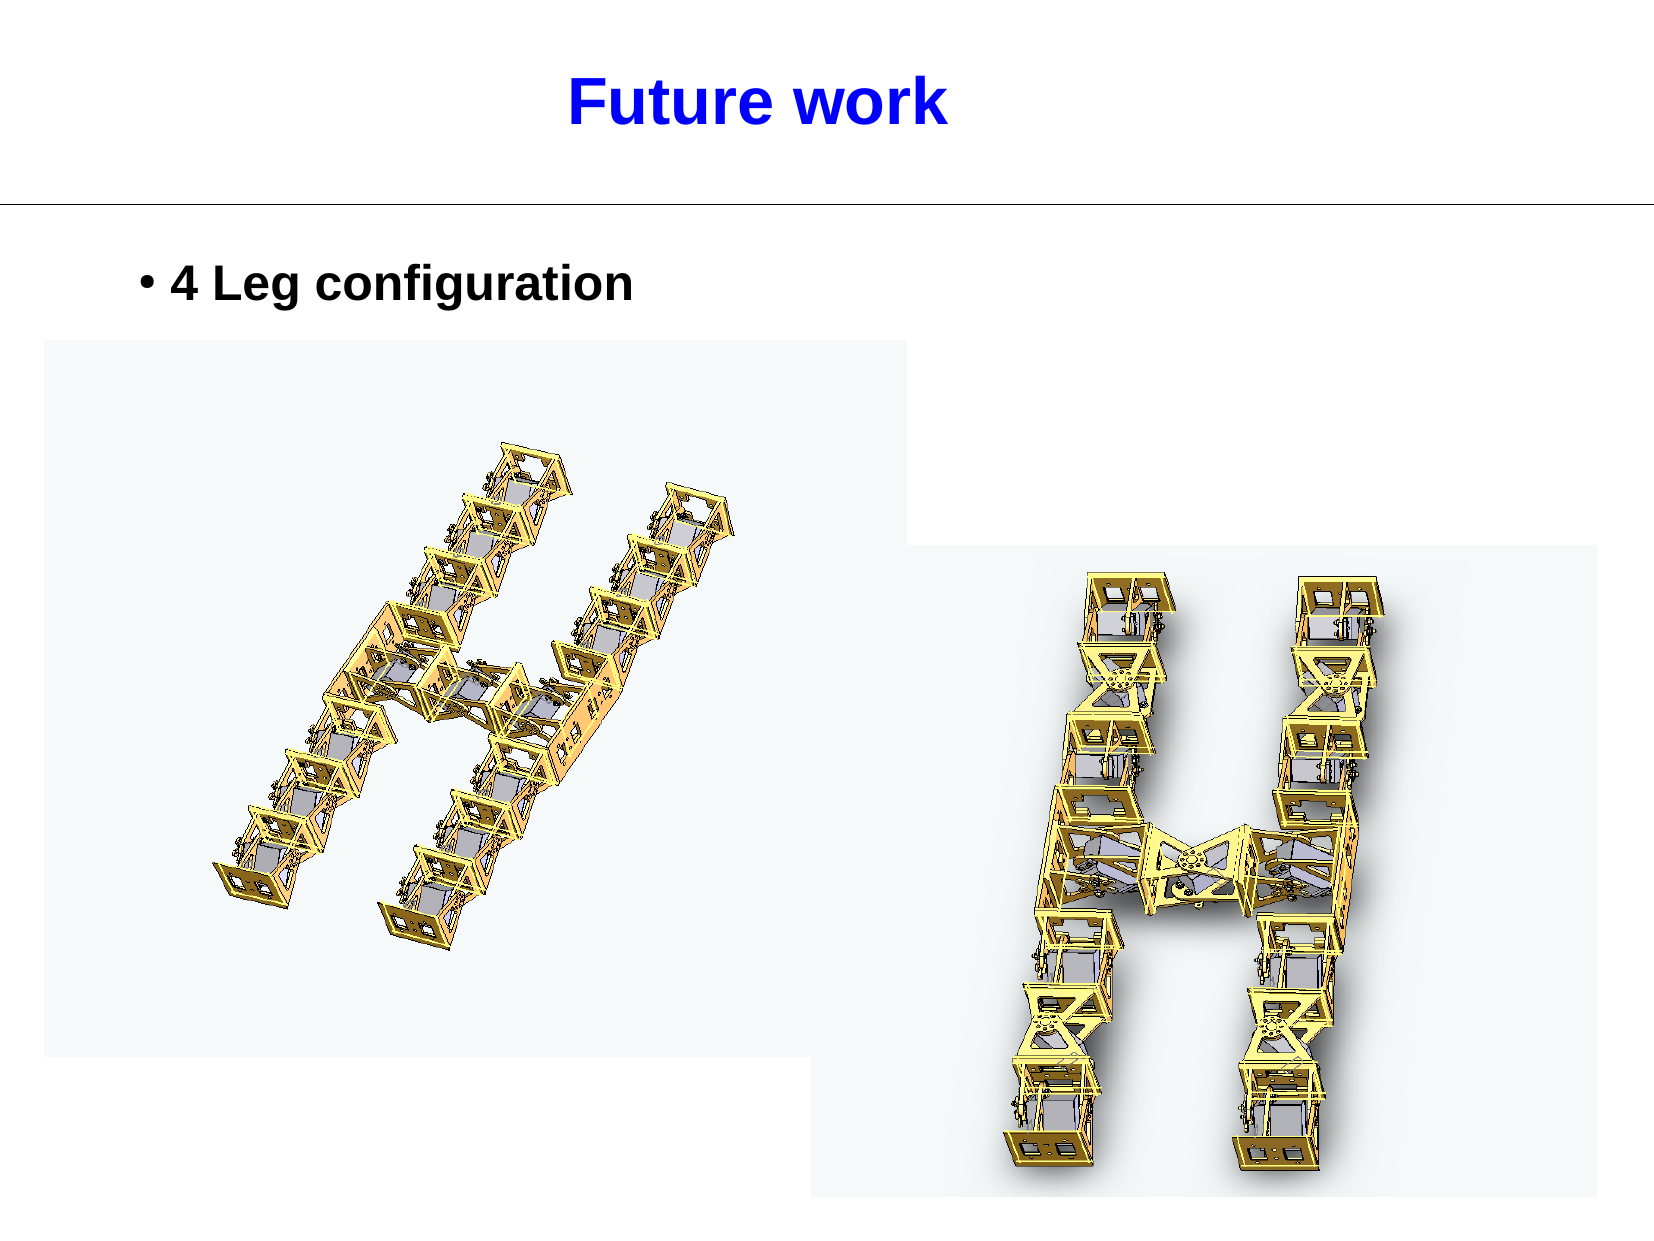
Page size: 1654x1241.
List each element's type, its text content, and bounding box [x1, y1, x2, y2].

title Future work [120, 0, 1396, 191]
text_box 4 Leg configuration [138, 255, 712, 334]
picture [44, 340, 1597, 1198]
